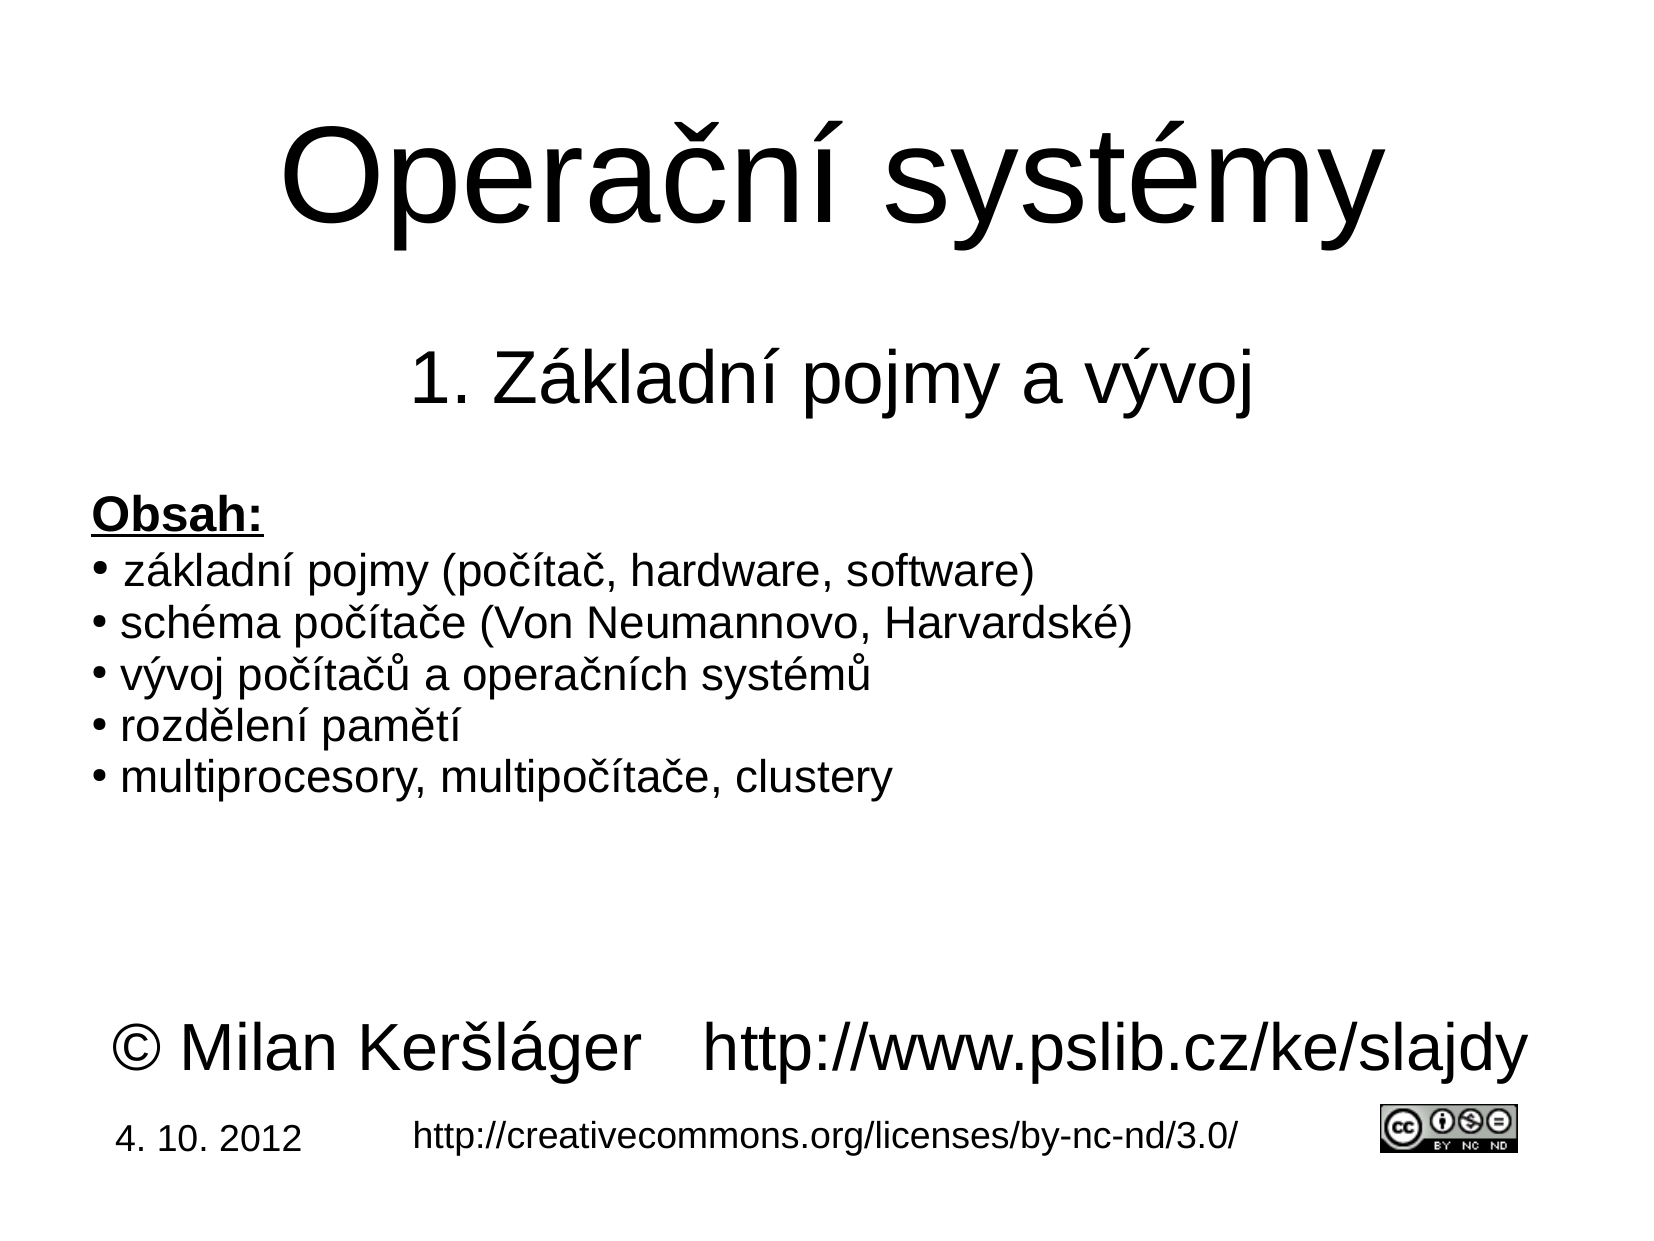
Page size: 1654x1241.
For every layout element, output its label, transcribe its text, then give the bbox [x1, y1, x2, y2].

text_box http://creativecommons.org/licenses/by-nc-nd/3.0/ [339, 1107, 1313, 1165]
text_box 4.10.2012 [100, 1110, 337, 1168]
list © Milan Keršláger http://www.pslib.cz/ke/slajdy [76, 1009, 1565, 1087]
text_box Obsah: základní pojmy (počítač, hardware, software) schéma počítače (Von Neumannovo, Harvardské) vývoj počítačů a operačních systémů rozdělení pamětí multiprocesory, multipočítače, clustery [76, 478, 1583, 810]
title Operační systémy 1. Základní pojmy a vývoj [88, 56, 1577, 461]
picture [1380, 1104, 1518, 1153]
